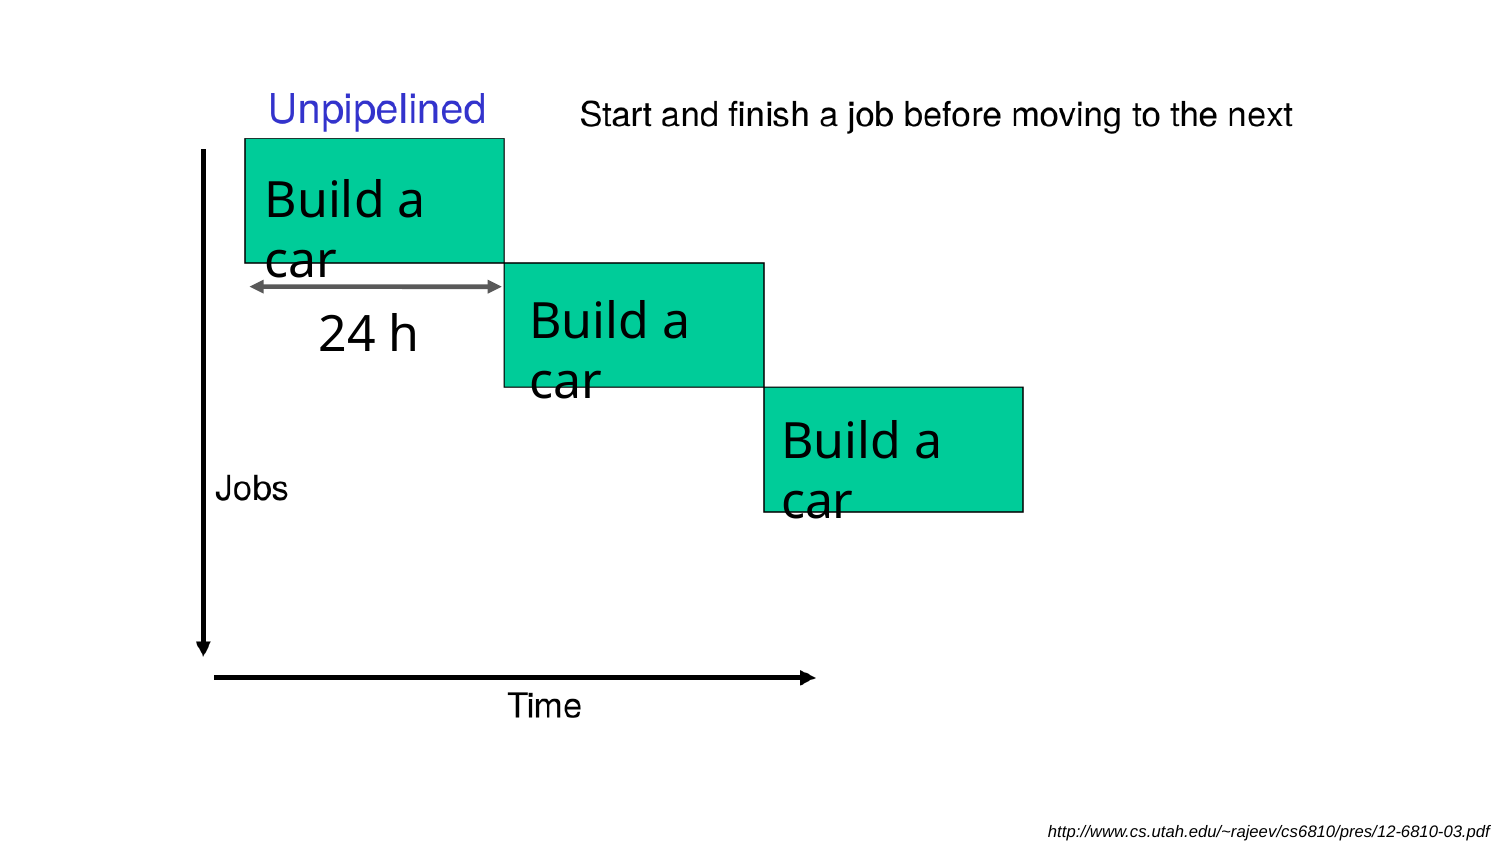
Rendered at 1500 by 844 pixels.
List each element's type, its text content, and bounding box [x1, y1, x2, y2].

picture [177, 81, 1347, 743]
text_box http://www.cs.utah.edu/~rajeev/cs6810/pres/12-6810-03.pdf [1032, 805, 1500, 844]
text_box Build a car [514, 273, 767, 394]
text_box Build a car [766, 393, 1019, 514]
text_box Build a car [249, 152, 502, 273]
text_box 24 h [261, 286, 477, 427]
